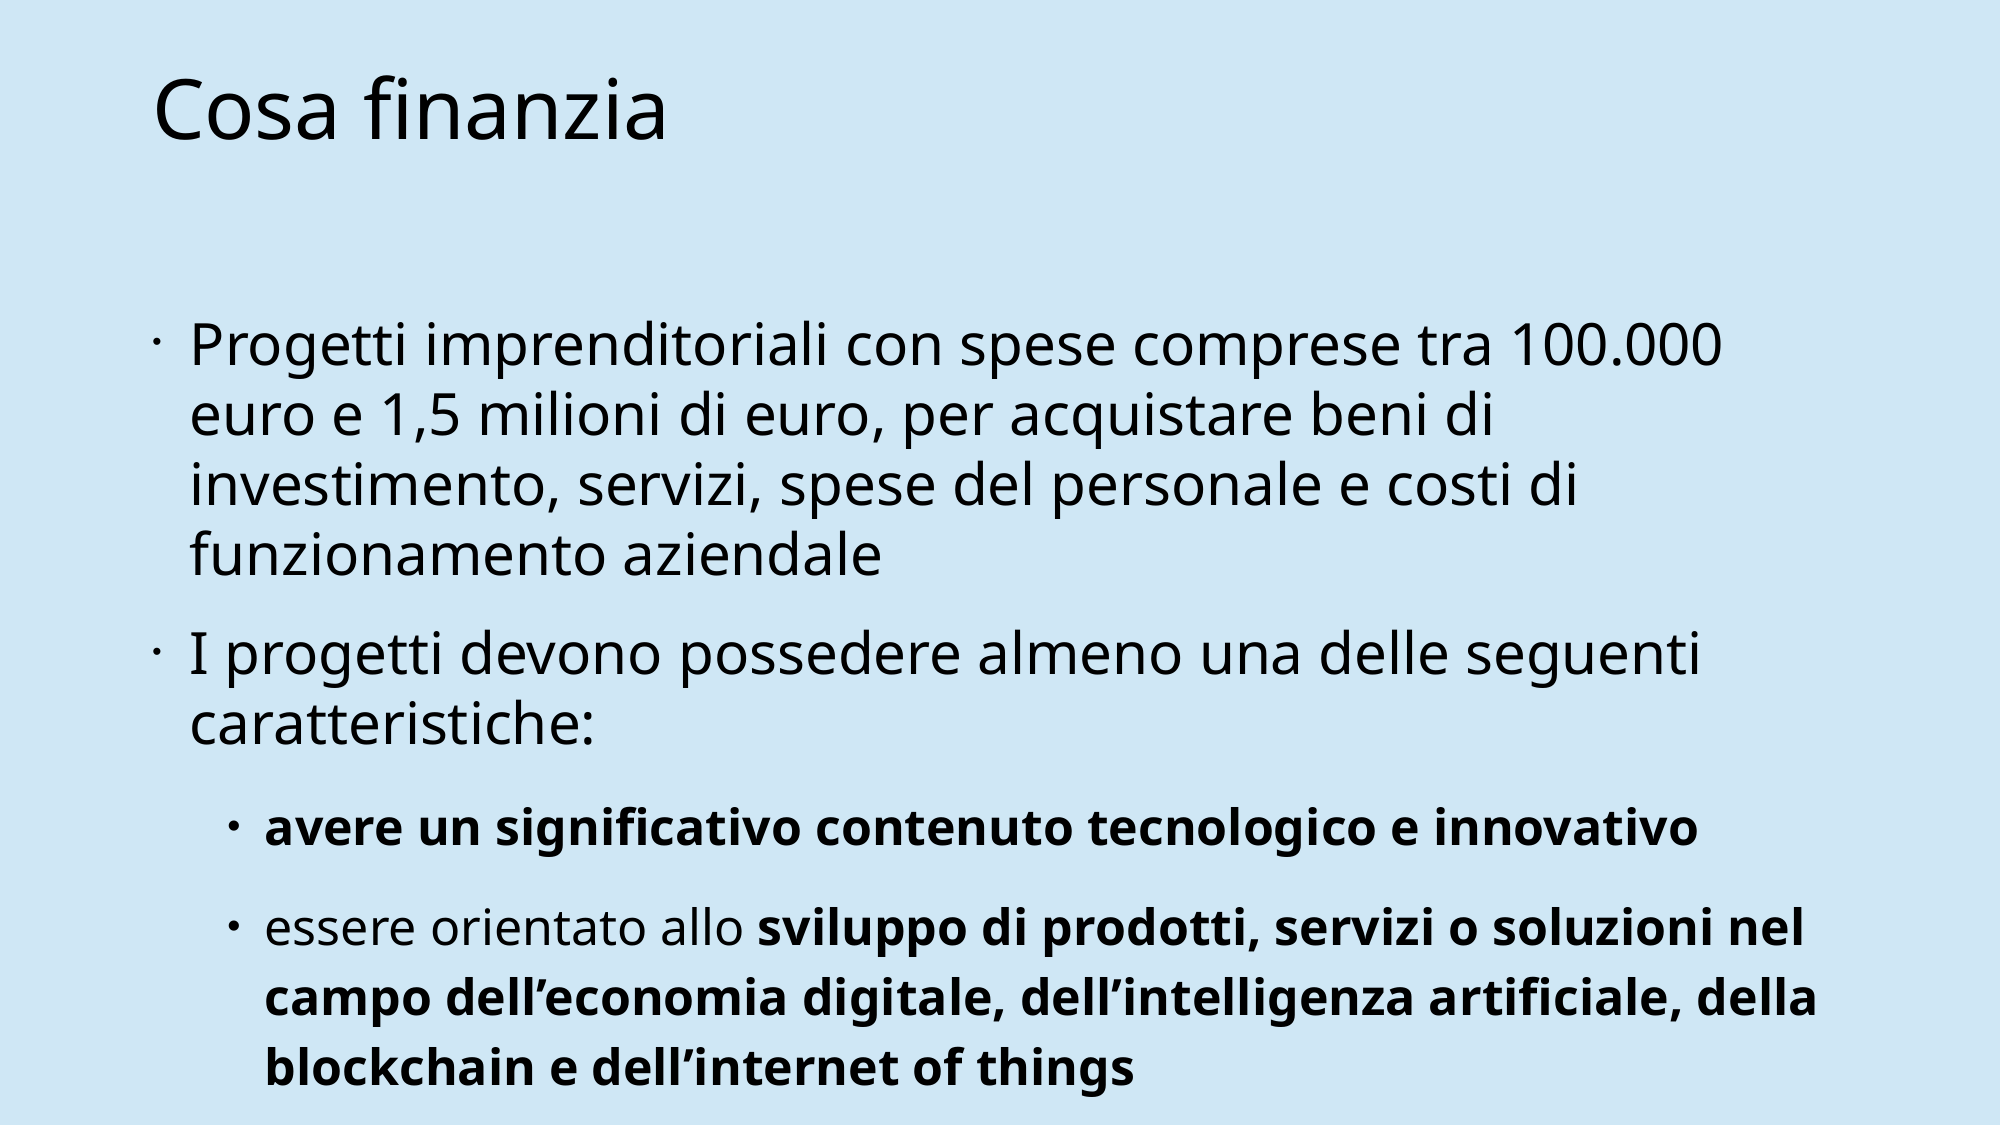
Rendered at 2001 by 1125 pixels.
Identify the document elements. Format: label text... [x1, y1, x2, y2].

title Cosa finanzia [137, 59, 1863, 278]
list Progetti imprenditoriali con spese comprese tra 100.000 euro e 1,5 milioni di euro, per acquistare beni di investimento, servizi, spese del personale e costi di funzionamento aziendale I progetti devono possedere almeno una delle seguenti caratteristiche: avere un significativo contenuto tecnologico e innovativo essere orientato allo sviluppo di prodotti, servizi o soluzioni nel campo dell’economia digitale, dell’intelligenza artificiale, della blockchain e dell’internet of things essere finalizzato alla valorizzazione economica dei risultati della ricerca pubblica e privata [137, 299, 1863, 1014]
